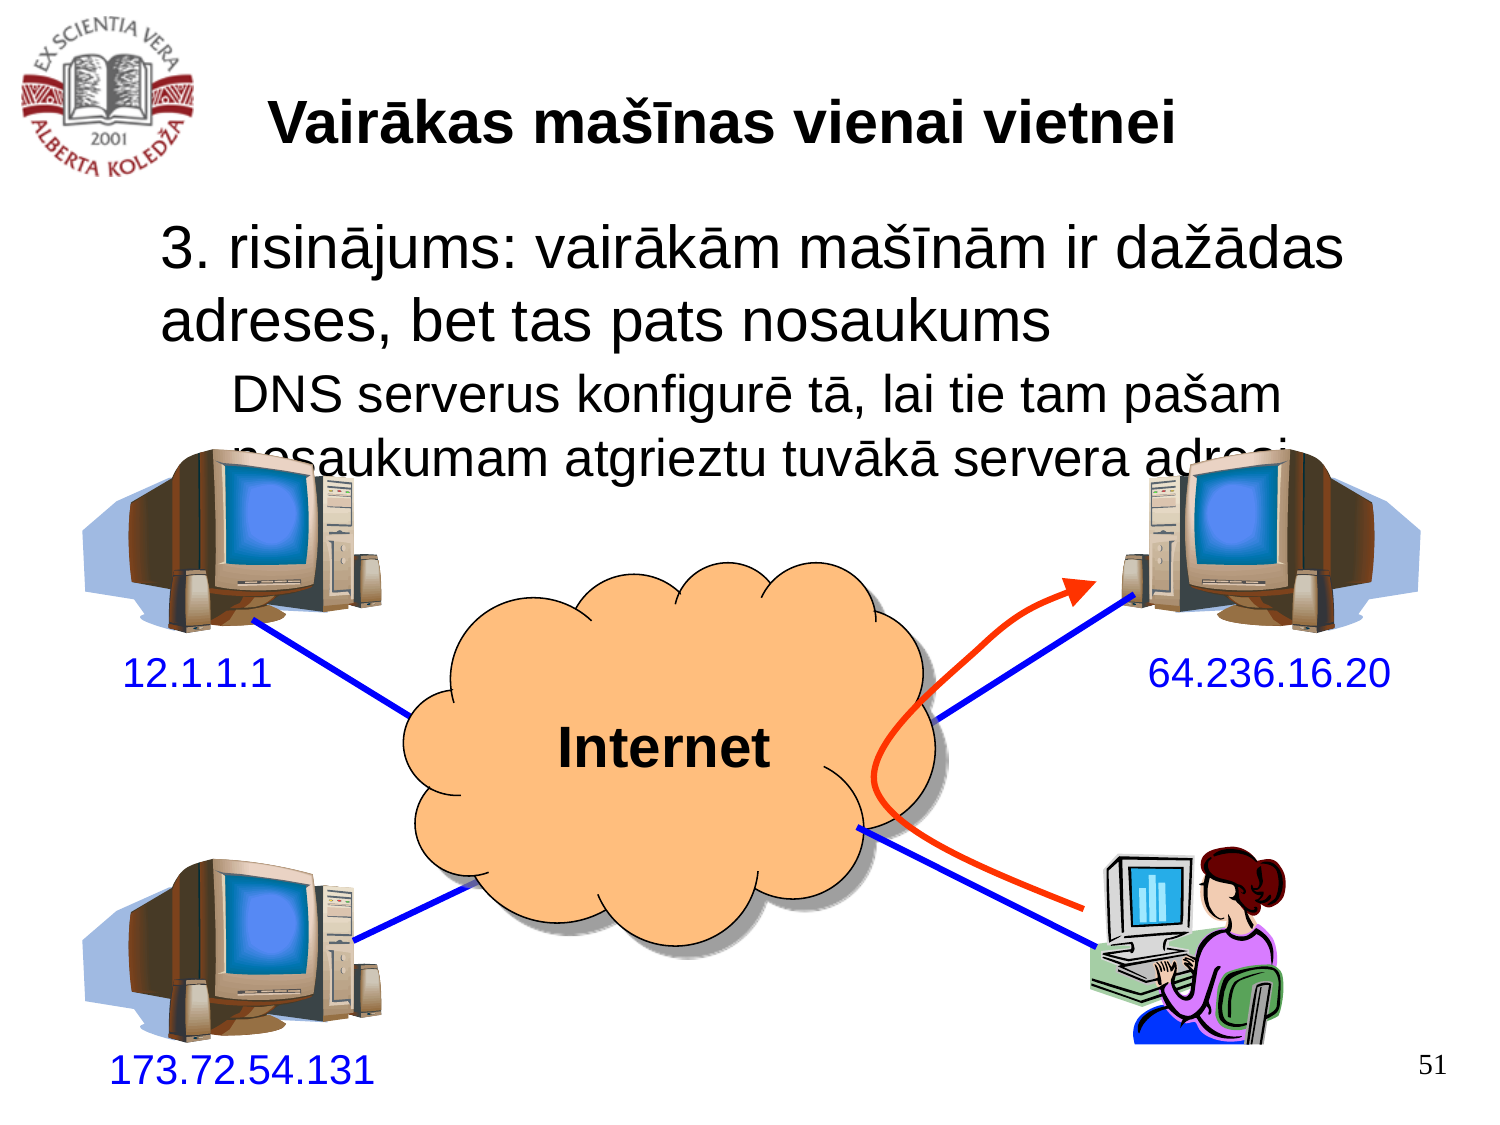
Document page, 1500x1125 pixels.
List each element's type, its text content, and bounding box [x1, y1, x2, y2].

picture [1121, 449, 1421, 634]
text_box 64.236.16.20 [1121, 638, 1407, 704]
text_box 173.72.54.131 [82, 1034, 391, 1101]
picture [21, 16, 194, 177]
text_box [878, 705, 936, 815]
text_box Internet [542, 701, 787, 787]
text_box 12.1.1.1 [107, 638, 288, 704]
picture [82, 858, 382, 1034]
text_box [403, 562, 924, 947]
picture [82, 449, 382, 634]
title Vairākas mašīnas vienai vietnei [50, 62, 1374, 175]
picture [1090, 846, 1286, 1047]
list 3. risinājums: vairākām mašīnām ir dažādas adreses, bet tas pats nosaukums DNS serverus konfigurē tā, lai tie tam pašam nosaukumam atgrieztu tuvākā servera adresi [74, 200, 1463, 1101]
